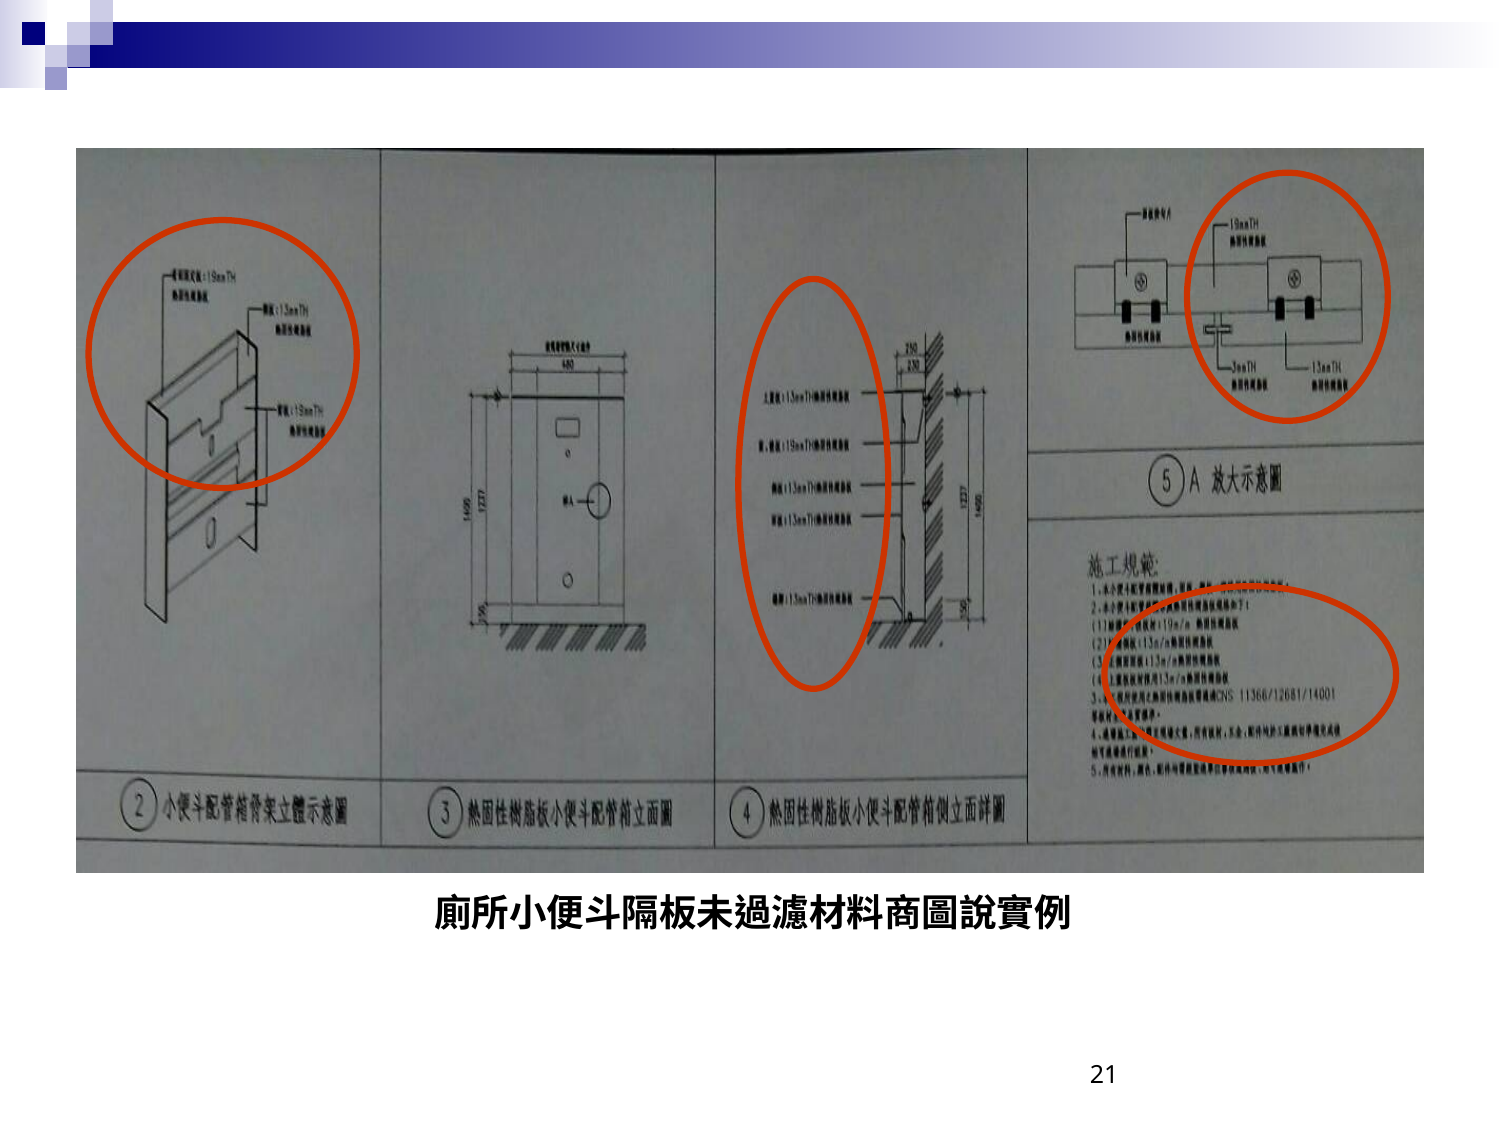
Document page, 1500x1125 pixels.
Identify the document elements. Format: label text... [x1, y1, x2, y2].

picture [76, 148, 1424, 873]
text_box [1074, 1025, 1426, 1101]
text_box 廁所小便斗隔板未過濾材料商圖說實例 [419, 881, 1087, 942]
